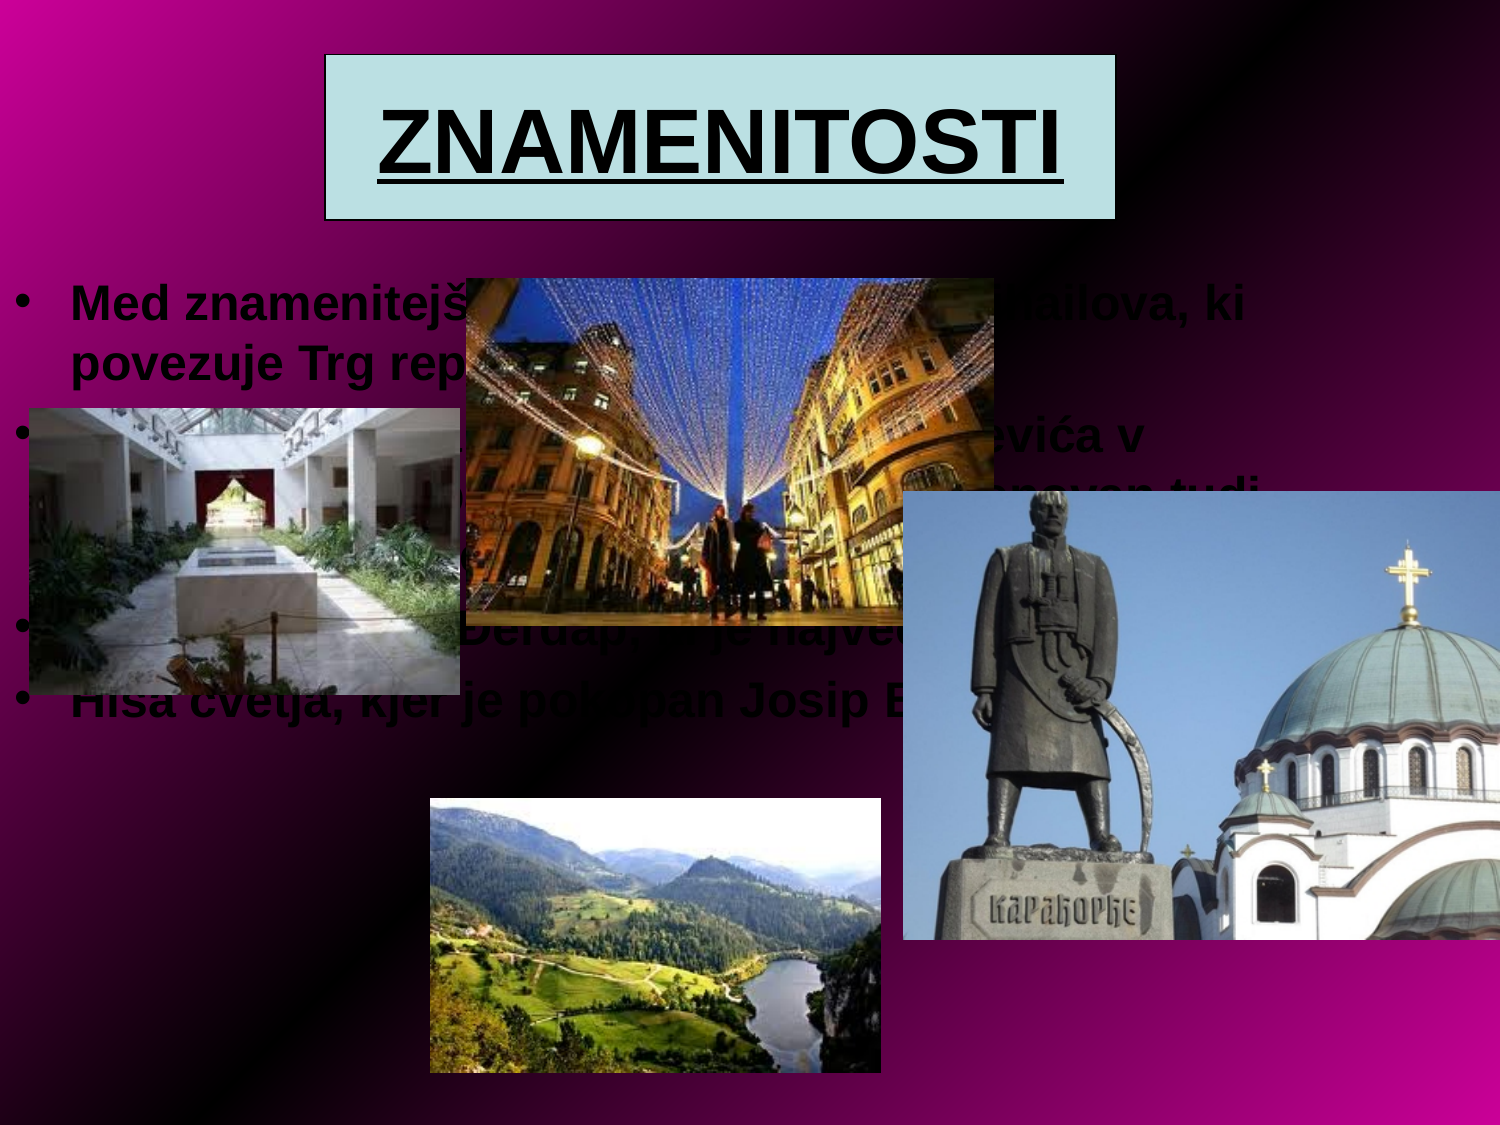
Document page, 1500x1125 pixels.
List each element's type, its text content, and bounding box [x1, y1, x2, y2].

text_box ZNAMENITOSTI [324, 54, 1117, 220]
picture [29, 408, 460, 695]
text_box Med znamenitejšimi ulicami so Knez Mihailova, ki povezuje Trg republike in Kalemegdan Spomenik kneza Aleksandra Karađorđevića v Karađorđevem parku. Po njem je poimenovan tudi Karađorđev zrezek. Nacionalni park Đerdap, ki je največji v Srbiji. Hiša cvetja, kjer je pokopan Josip Broz Tito. [0, 262, 1350, 1005]
text_box Znamenitosti [0, 45, 1350, 233]
picture [466, 278, 1500, 940]
picture [430, 798, 881, 1073]
